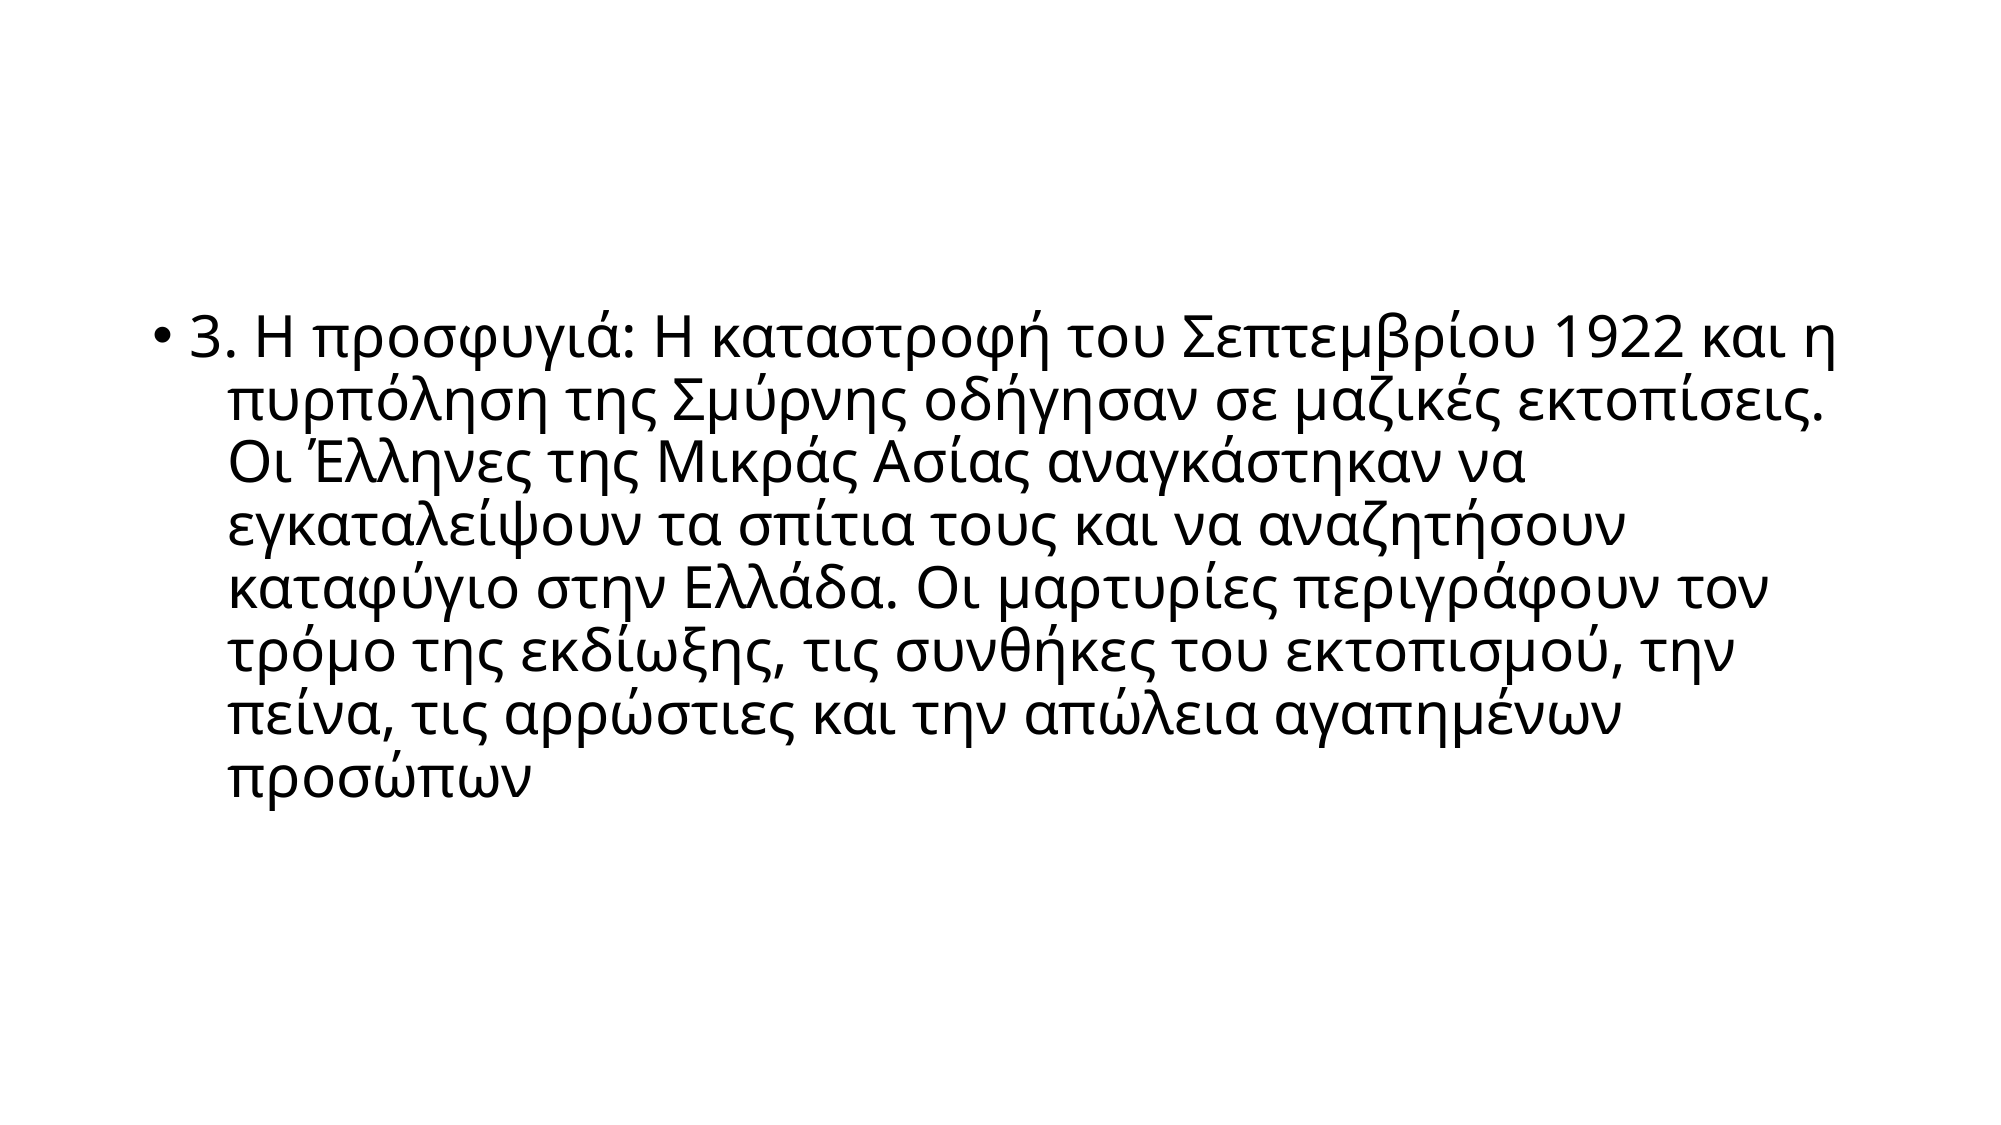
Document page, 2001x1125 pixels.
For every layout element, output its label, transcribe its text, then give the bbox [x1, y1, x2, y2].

list 3. Η προσφυγιά: Η καταστροφή του Σεπτεμβρίου 1922 και η πυρπόληση της Σμύρνης οδήγησαν σε μαζικές εκτοπίσεις. Οι Έλληνες της Μικράς Ασίας αναγκάστηκαν να εγκαταλείψουν τα σπίτια τους και να αναζητήσουν καταφύγιο στην Ελλάδα. Οι μαρτυρίες περιγράφουν τον τρόμο της εκδίωξης, τις συνθήκες του εκτοπισμού, την πείνα, τις αρρώστιες και την απώλεια αγαπημένων προσώπων [137, 299, 1863, 1014]
